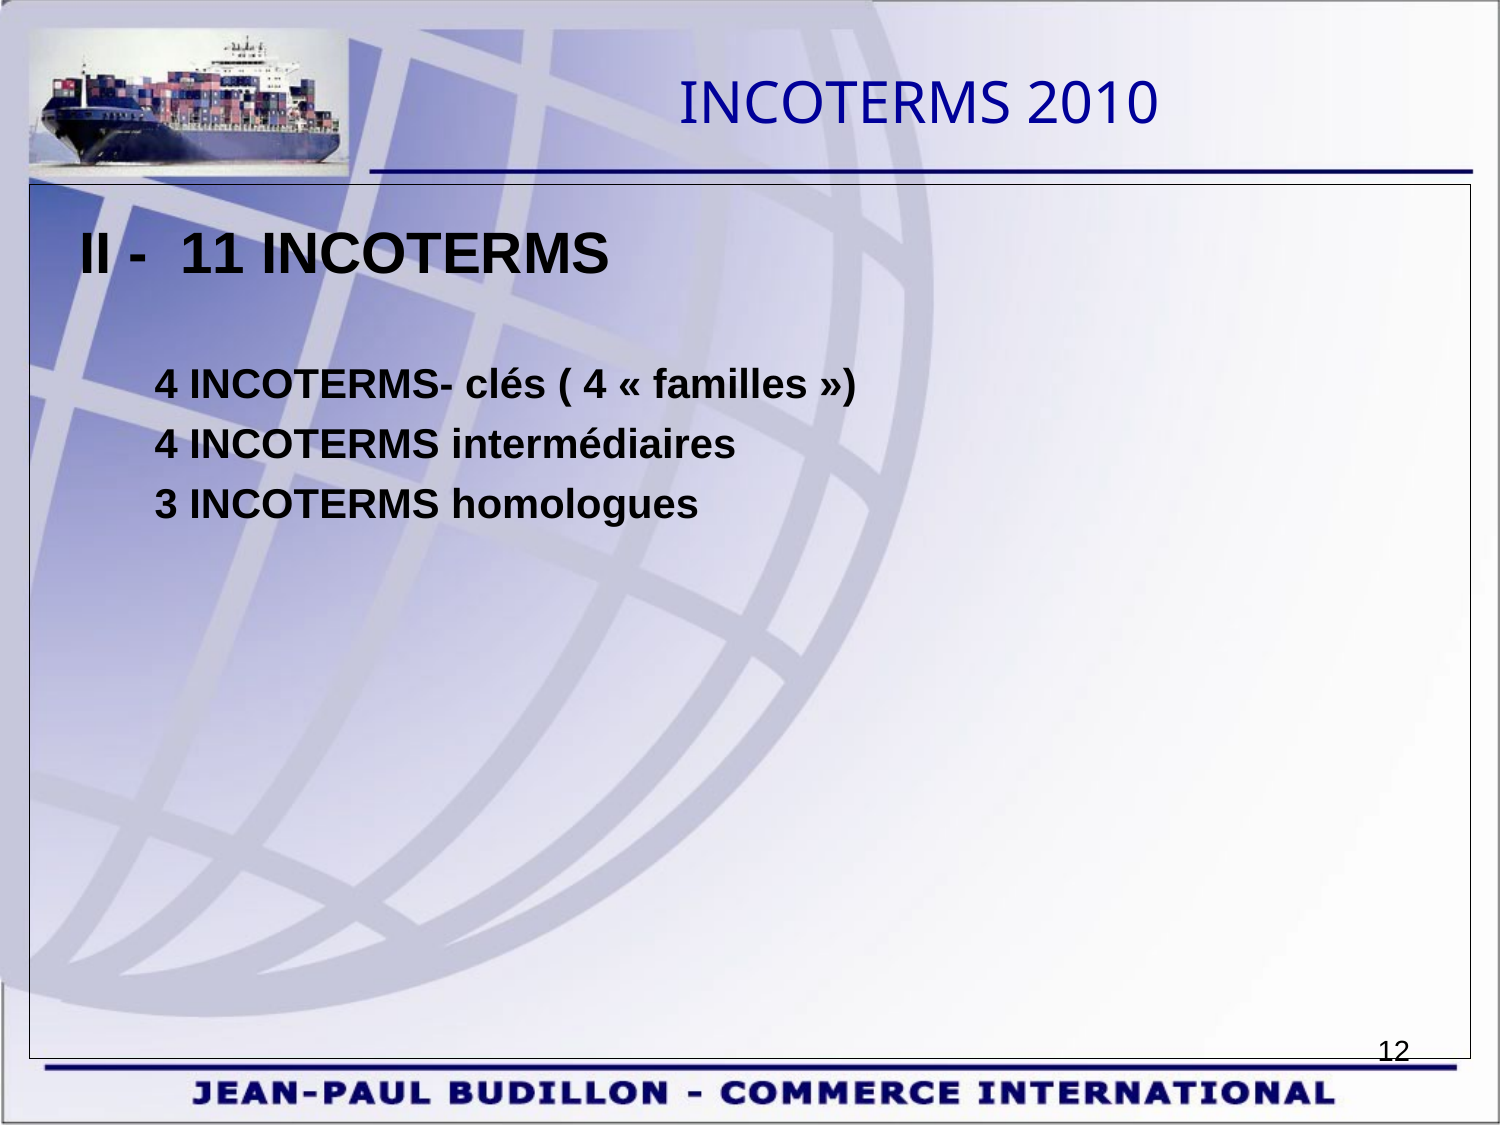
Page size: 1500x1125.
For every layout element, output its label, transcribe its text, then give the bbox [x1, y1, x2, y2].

picture [0, 0, 1500, 1125]
list II - 11 INCOTERMS 4 INCOTERMS- clés ( 4 « familles ») 4 INCOTERMS intermédiaires 3 INCOTERMS homologues [64, 207, 1447, 975]
title INCOTERMS 2010 [356, 42, 1483, 159]
